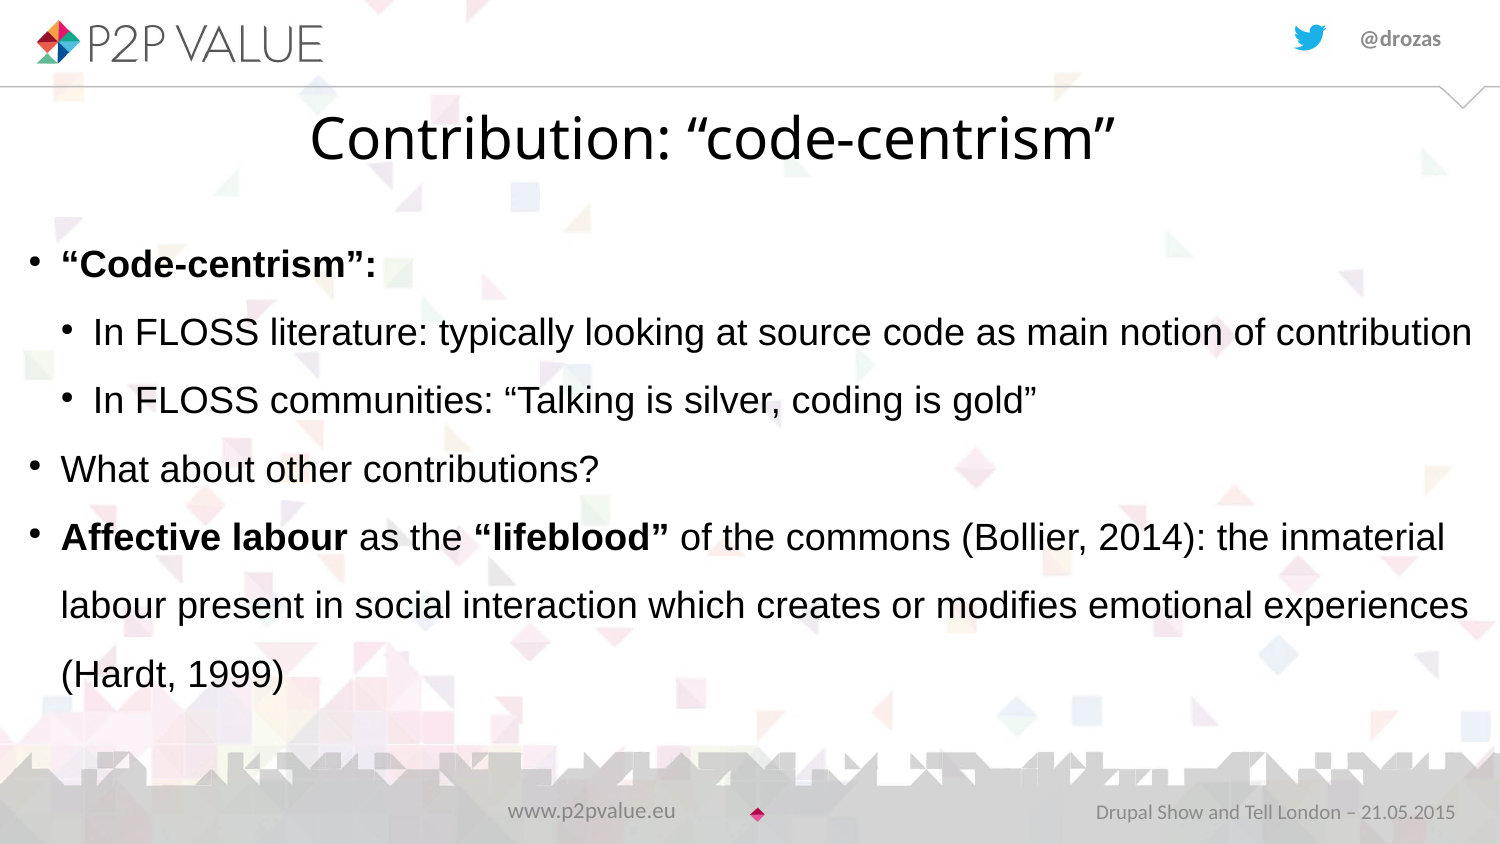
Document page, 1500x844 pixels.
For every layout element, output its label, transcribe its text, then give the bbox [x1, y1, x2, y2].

text_box @drozas [1333, 15, 1455, 60]
picture [0, 0, 1500, 844]
text_box Drupal Show and Tell London – 21.05.2015 [777, 788, 1470, 834]
text_box www.p2pvalue.eu [501, 789, 720, 829]
subtitle “Code-centrism”: In FLOSS literature: typically looking at source code as main notion of contribution In FLOSS communities: “Talking is silver, coding is gold” What about other contributions? Affective labour as the “lifeblood” of the commons (Bollier, 2014): the inmaterial labour present in social interaction which creates or modifies emotional experiences (Hardt, 1999) [15, 210, 1496, 766]
title Contribution: “code-centrism” [60, 92, 1366, 181]
